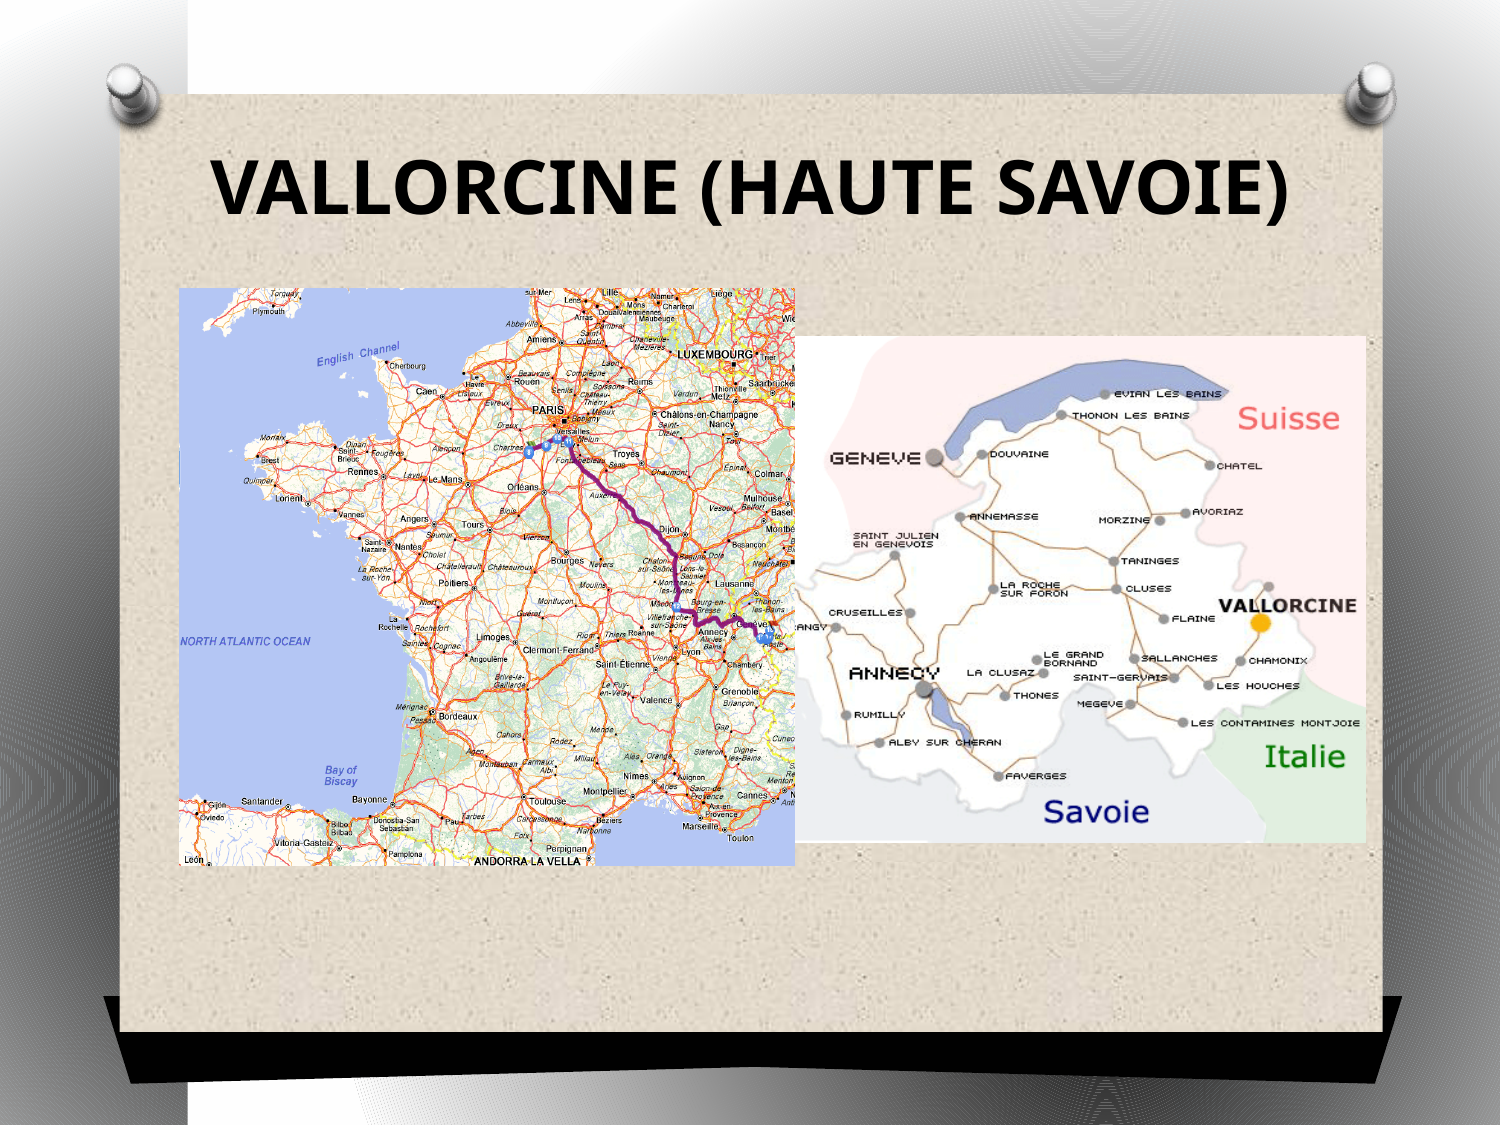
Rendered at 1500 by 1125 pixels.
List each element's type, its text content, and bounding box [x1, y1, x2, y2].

title VALLORCINE (HAUTE SAVOIE) [179, 132, 1323, 239]
picture [75, 29, 1473, 1032]
